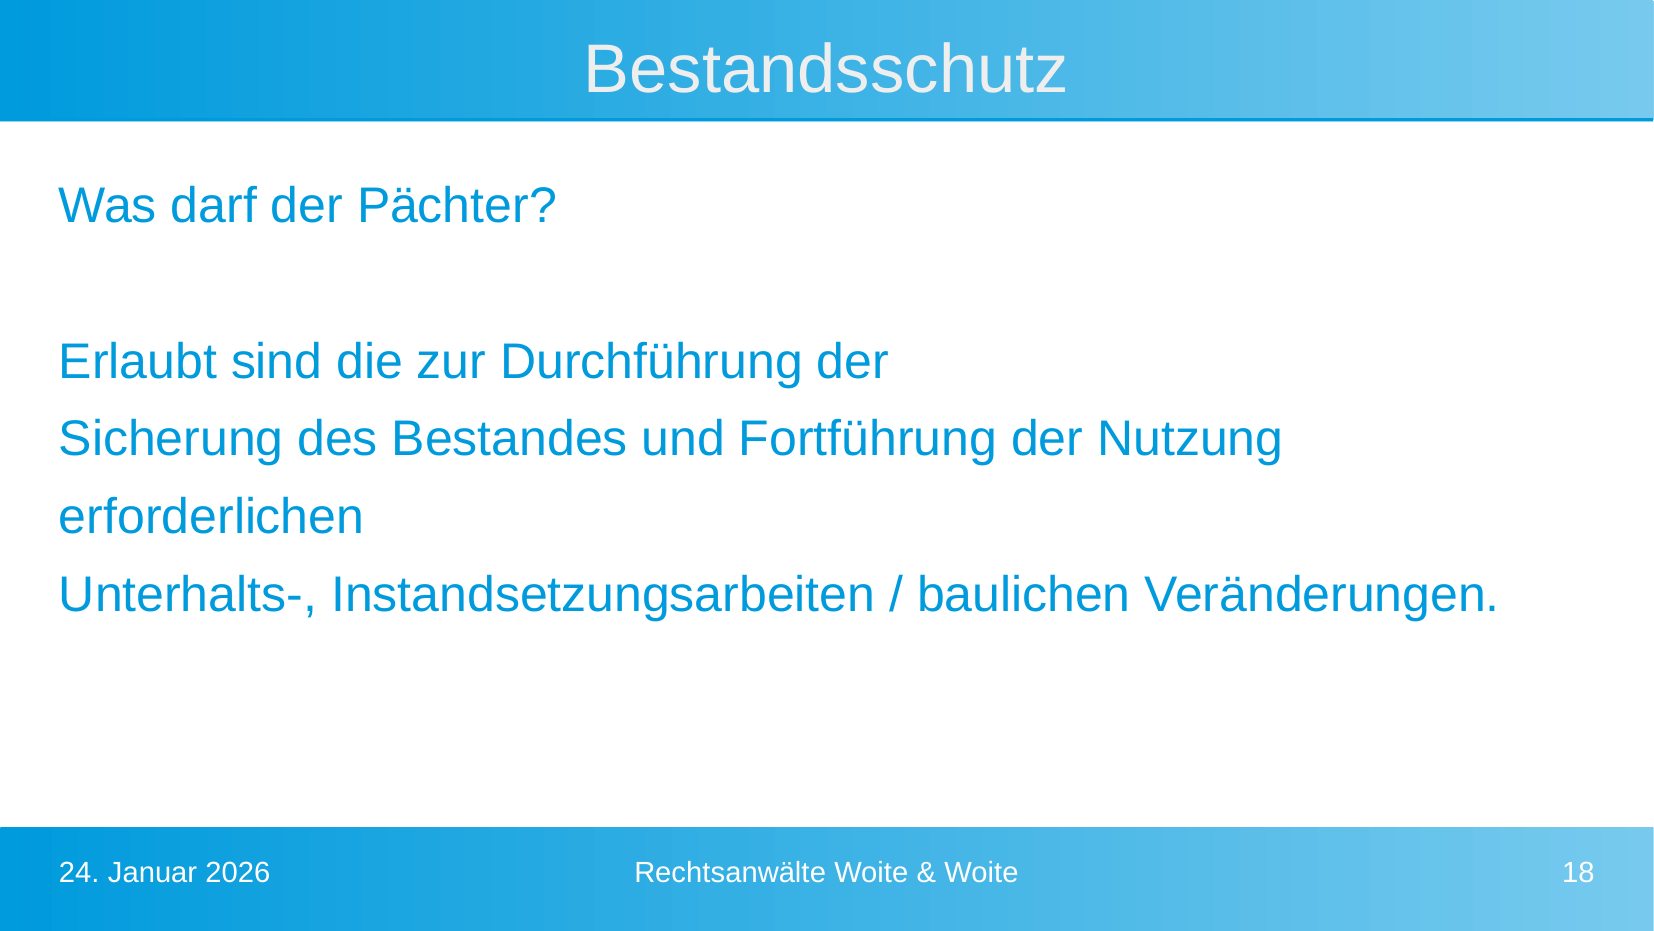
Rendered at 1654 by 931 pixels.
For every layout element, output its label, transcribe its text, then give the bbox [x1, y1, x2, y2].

title Bestandsschutz [59, 29, 1595, 108]
list Was darf der Pächter? Erlaubt sind die zur Durchführung der Sicherung des Bestandes und Fortführung der Nutzung erforderlichen Unterhalts-, Instandsetzungsarbeiten / baulichen Veränderungen. [59, 177, 1595, 768]
